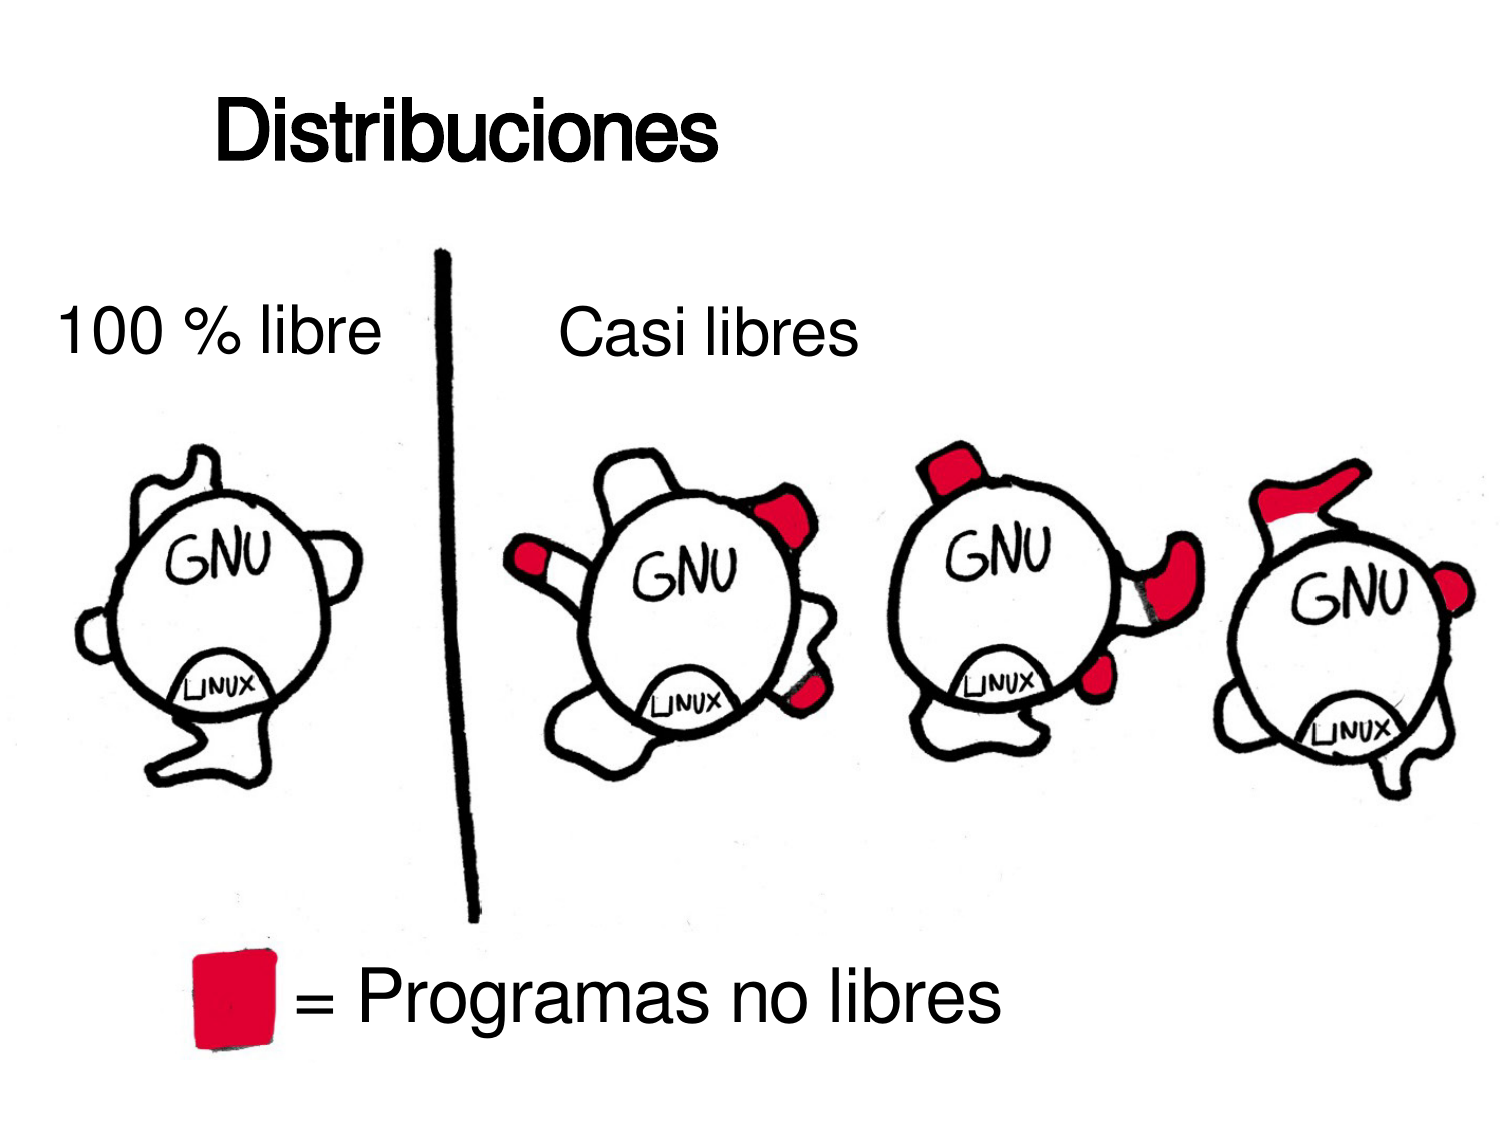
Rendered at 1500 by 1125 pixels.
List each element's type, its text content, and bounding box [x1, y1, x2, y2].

text_box 100 % libre [0, 285, 438, 374]
text_box = Programas no libres [279, 946, 1465, 1069]
text_box Casi libres [543, 287, 1424, 376]
text_box Distribuciones [23, 75, 910, 183]
picture [0, 239, 1500, 1063]
